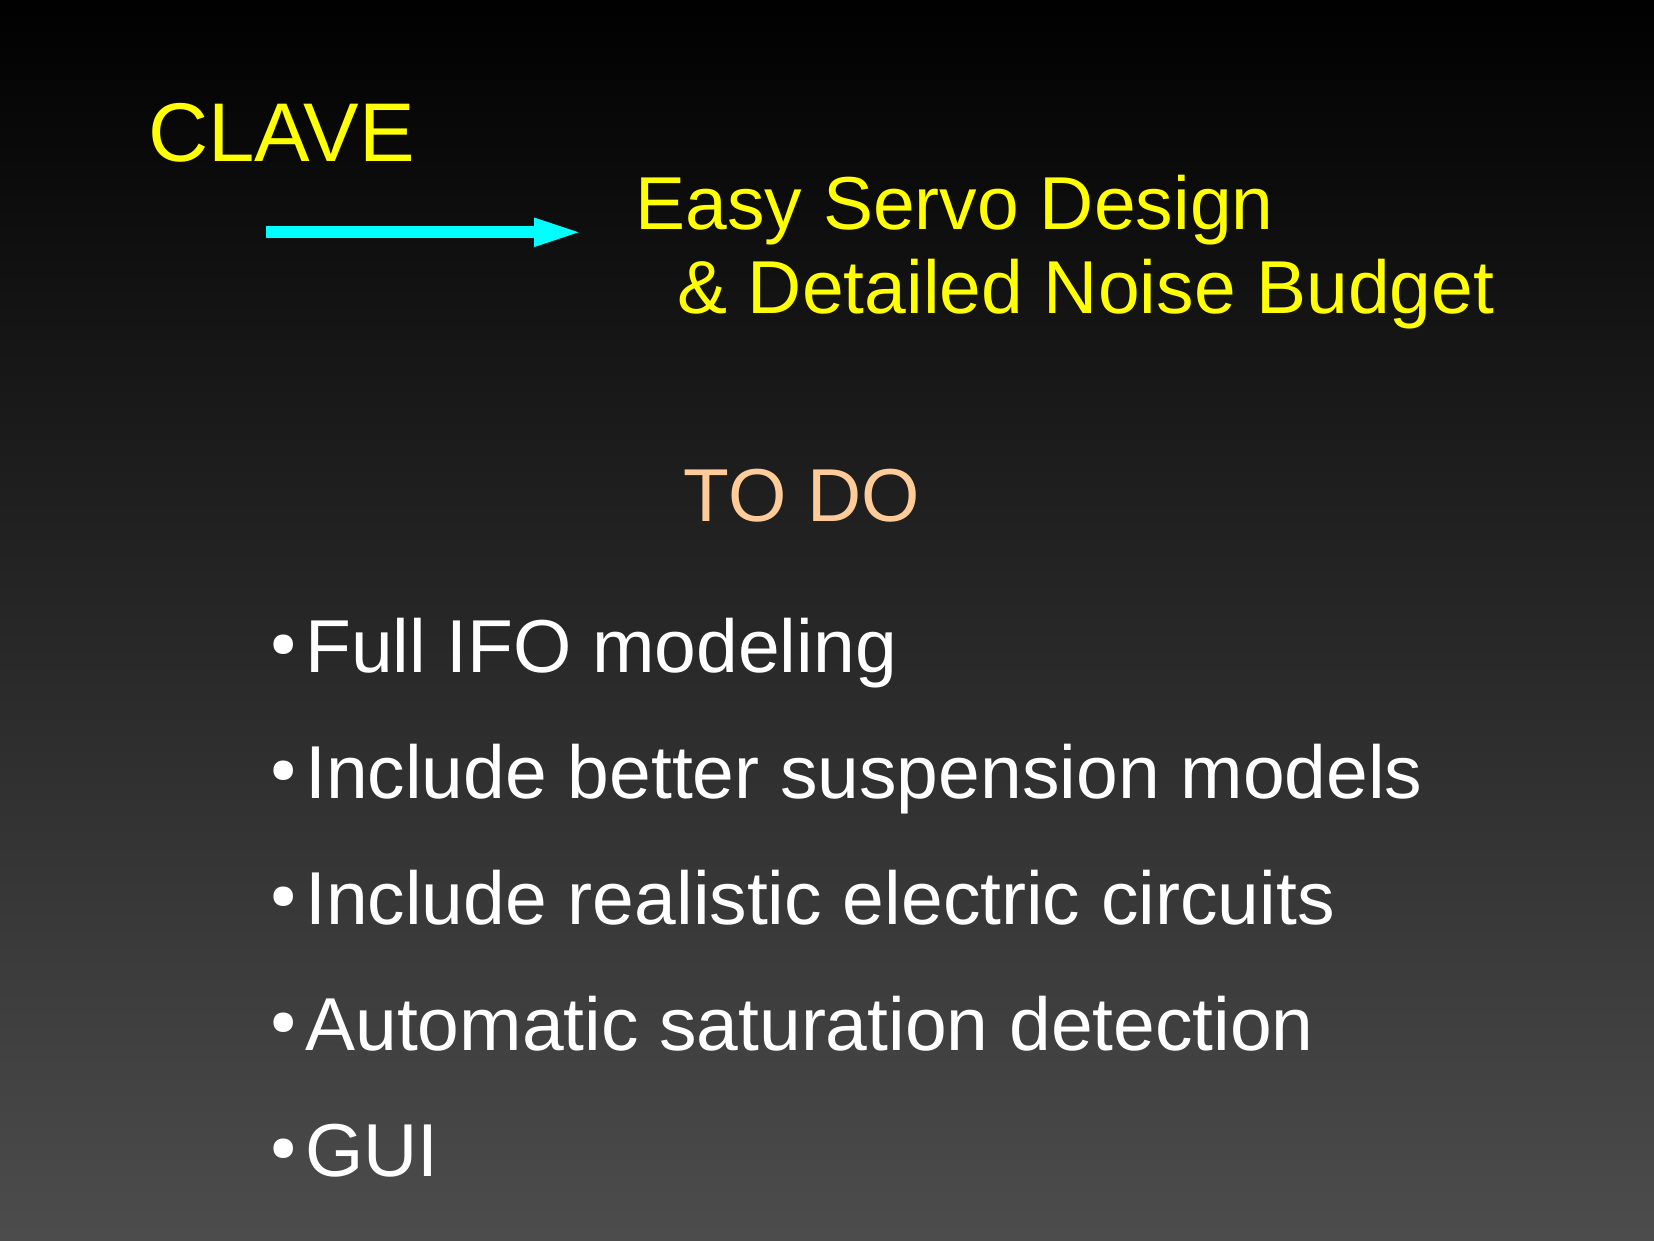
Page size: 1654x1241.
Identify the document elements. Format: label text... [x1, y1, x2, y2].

text_box CLAVE [133, 78, 430, 187]
text_box Easy Servo Design & Detailed Noise Budget [615, 147, 1516, 343]
text_box Full IFO modeling Include better suspension models Include realistic electric circuits Automatic saturation detection GUI [249, 549, 1444, 1164]
text_box TO DO [663, 439, 941, 549]
